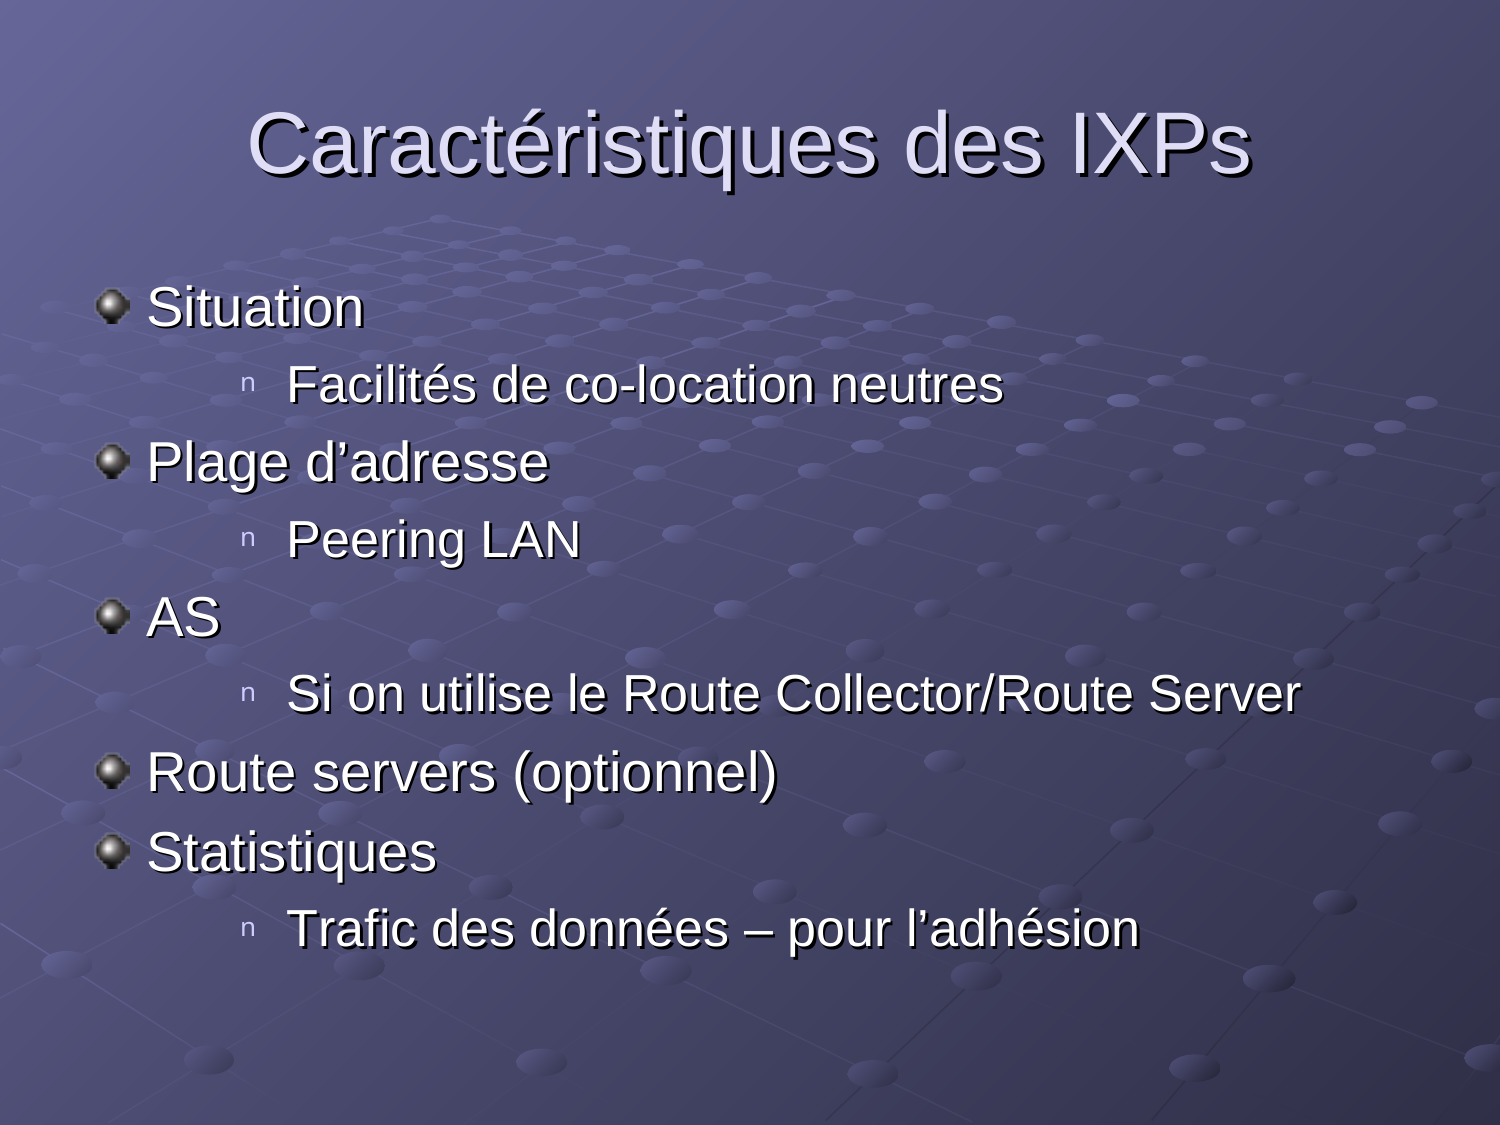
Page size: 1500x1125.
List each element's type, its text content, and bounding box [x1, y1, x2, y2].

list Situation Facilités de co-location neutres Plage d’adresse Peering LAN AS Si on utilise le Route Collector/Route Server Route servers (optionnel) Statistiques Trafic des données – pour l’adhésion [75, 262, 1426, 1007]
title Caractéristiques des IXPs [75, 45, 1426, 233]
